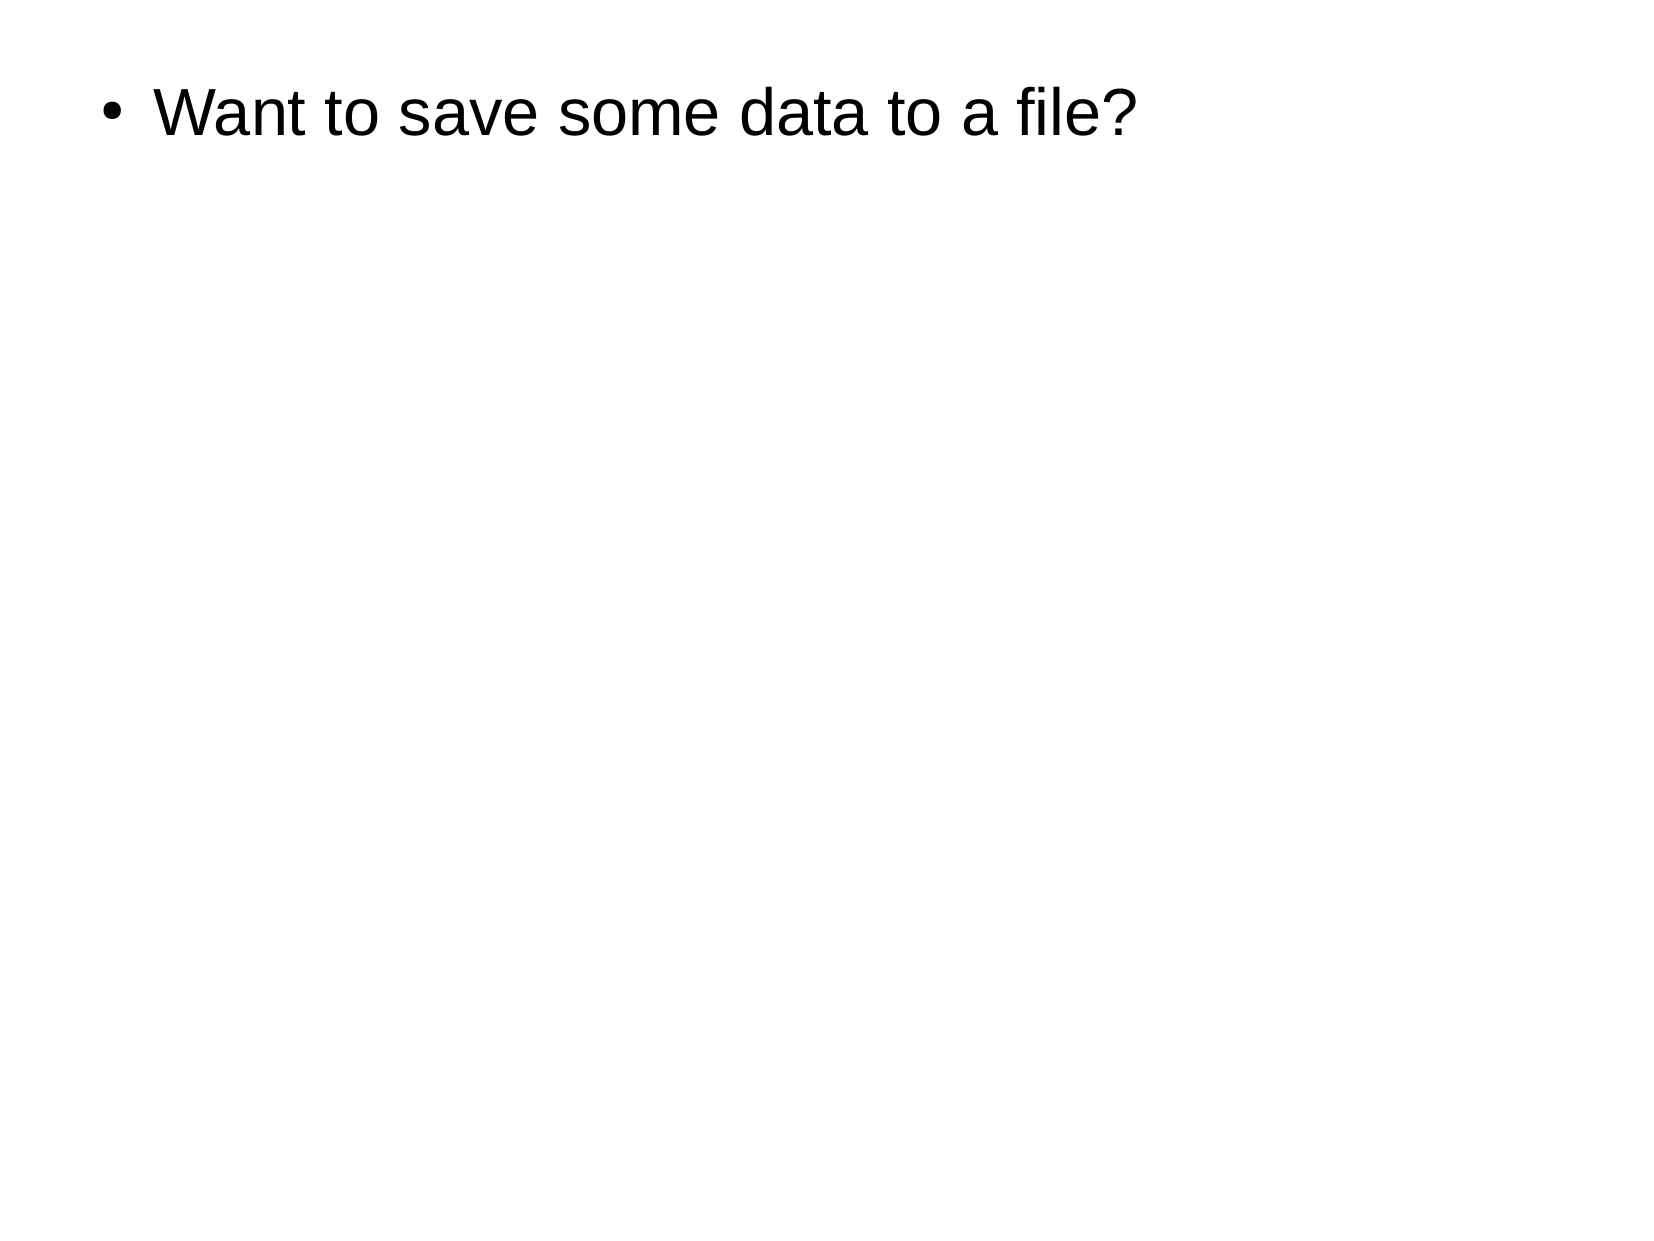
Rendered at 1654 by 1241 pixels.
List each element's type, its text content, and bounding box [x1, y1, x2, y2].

list Want to save some data to a file? [82, 75, 1576, 1126]
